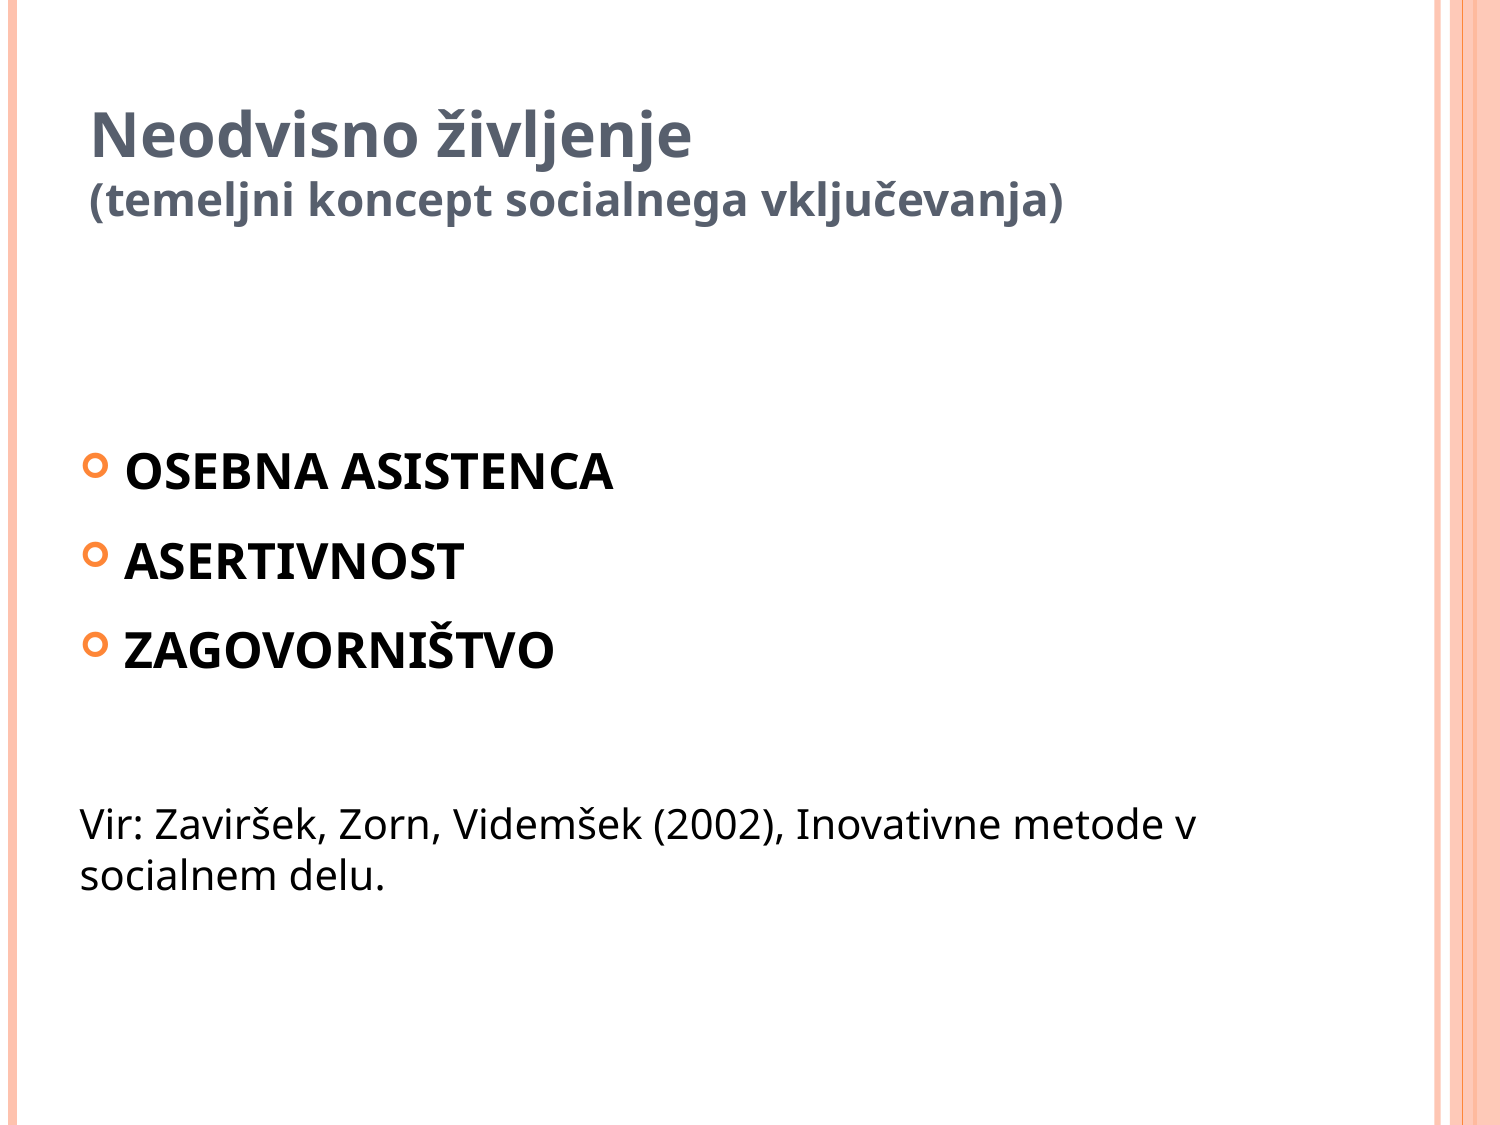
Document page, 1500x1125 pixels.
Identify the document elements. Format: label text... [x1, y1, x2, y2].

title Neodvisno življenje (temeljni koncept socialnega vključevanja) [75, 45, 1300, 233]
list OSEBNA ASISTENCA ASERTIVNOST ZAGOVORNIŠTVO Vir: Zaviršek, Zorn, Videmšek (2002), Inovativne metode v socialnem delu. [64, 432, 1415, 1125]
